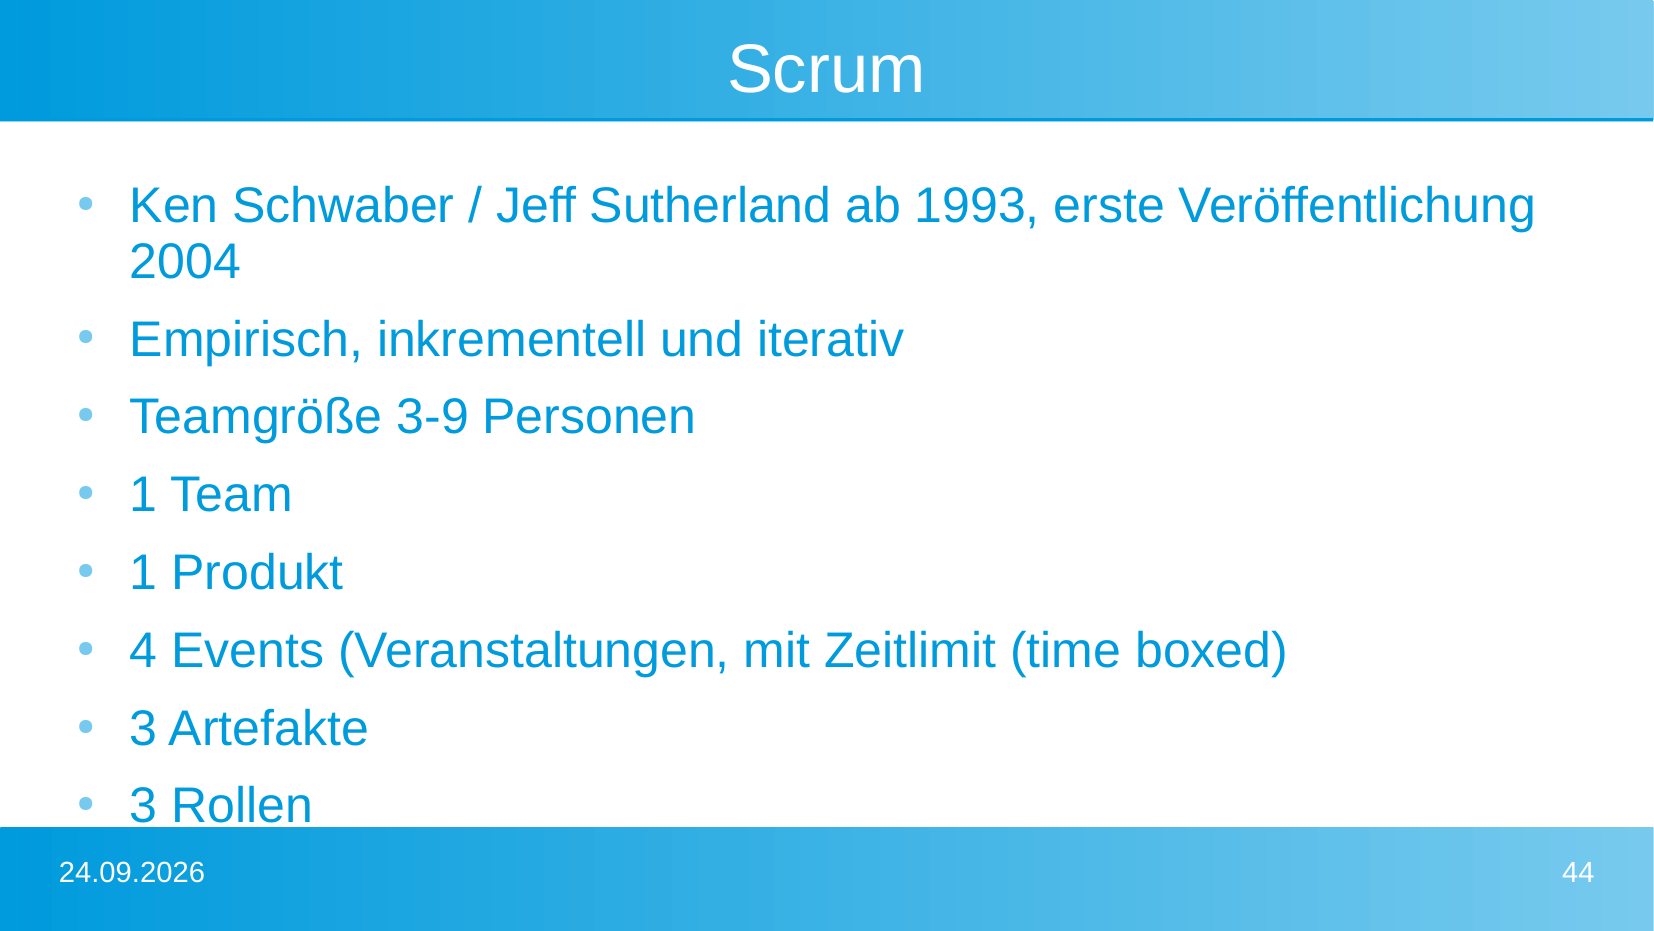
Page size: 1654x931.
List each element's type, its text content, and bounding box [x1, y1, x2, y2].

title Scrum [59, 29, 1595, 108]
list Ken Schwaber / Jeff Sutherland ab 1993, erste Veröffentlichung 2004 Empirisch, inkrementell und iterativ Teamgröße 3-9 Personen 1 Team 1 Produkt 4 Events (Veranstaltungen, mit Zeitlimit (time boxed) 3 Artefakte 3 Rollen [59, 177, 1595, 827]
